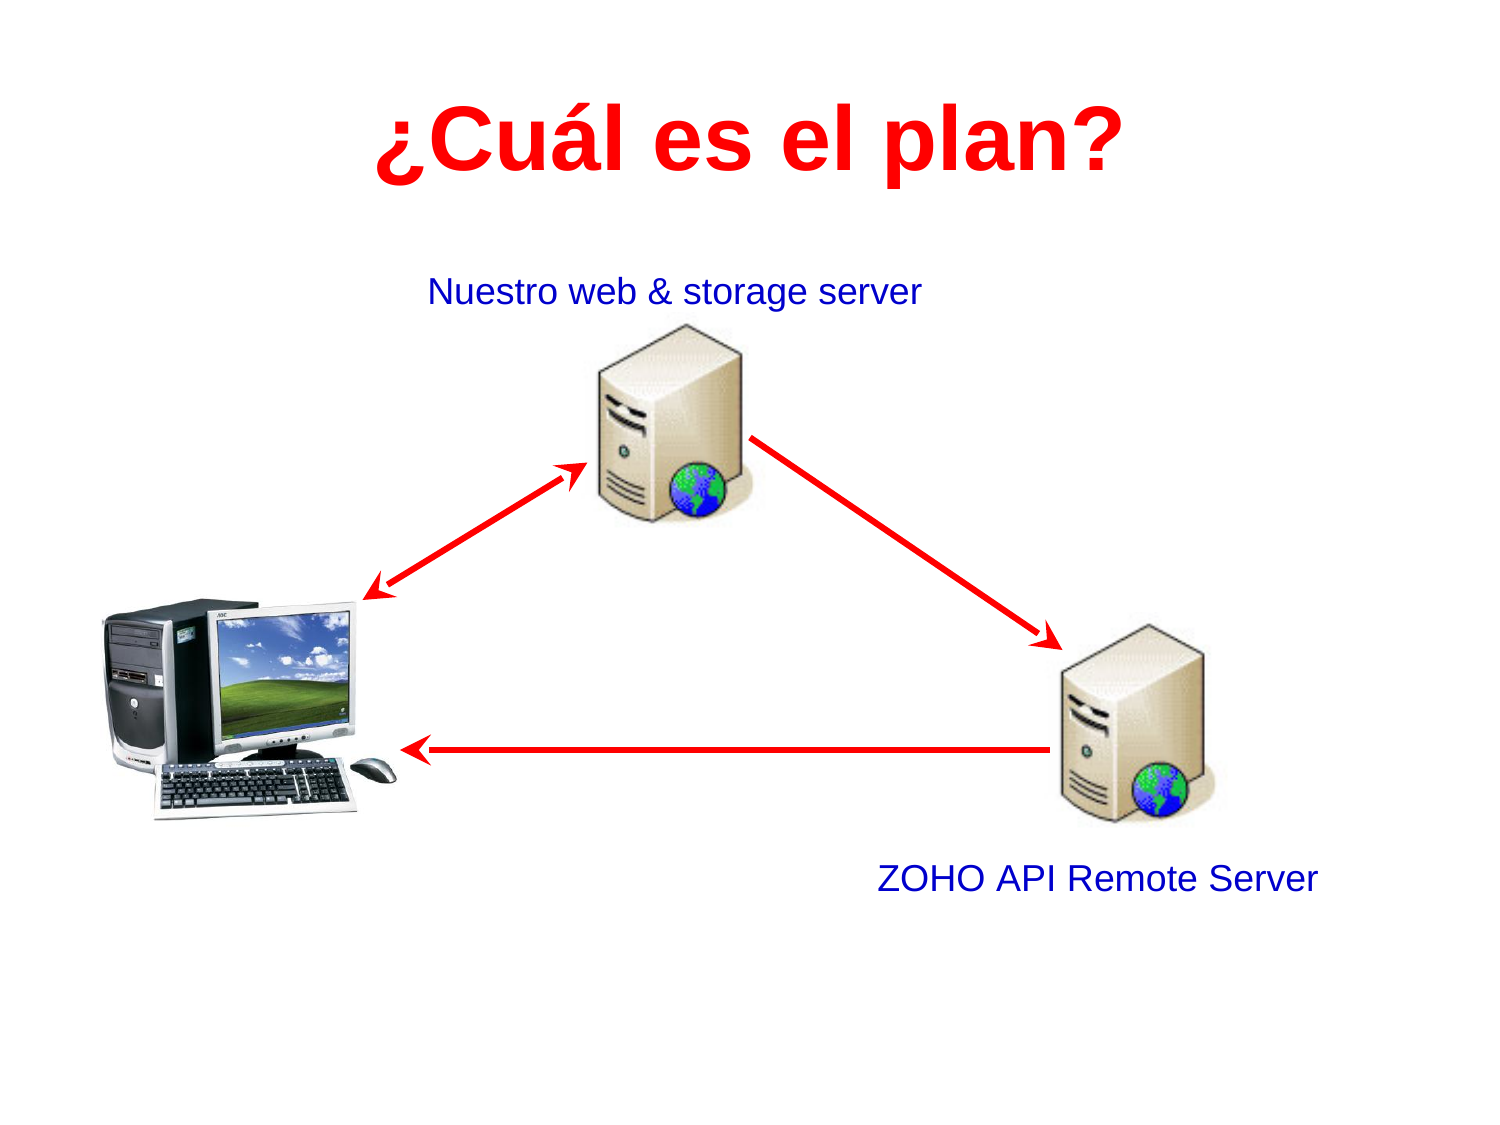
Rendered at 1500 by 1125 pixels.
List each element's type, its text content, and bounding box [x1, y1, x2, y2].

picture [87, 587, 400, 835]
title ¿Cuál es el plan? [75, 45, 1426, 233]
text_box Nuestro web & storage server [412, 262, 963, 320]
picture [549, 320, 801, 534]
picture [1012, 612, 1263, 834]
text_box ZOHO API Remote Server [862, 849, 1351, 908]
